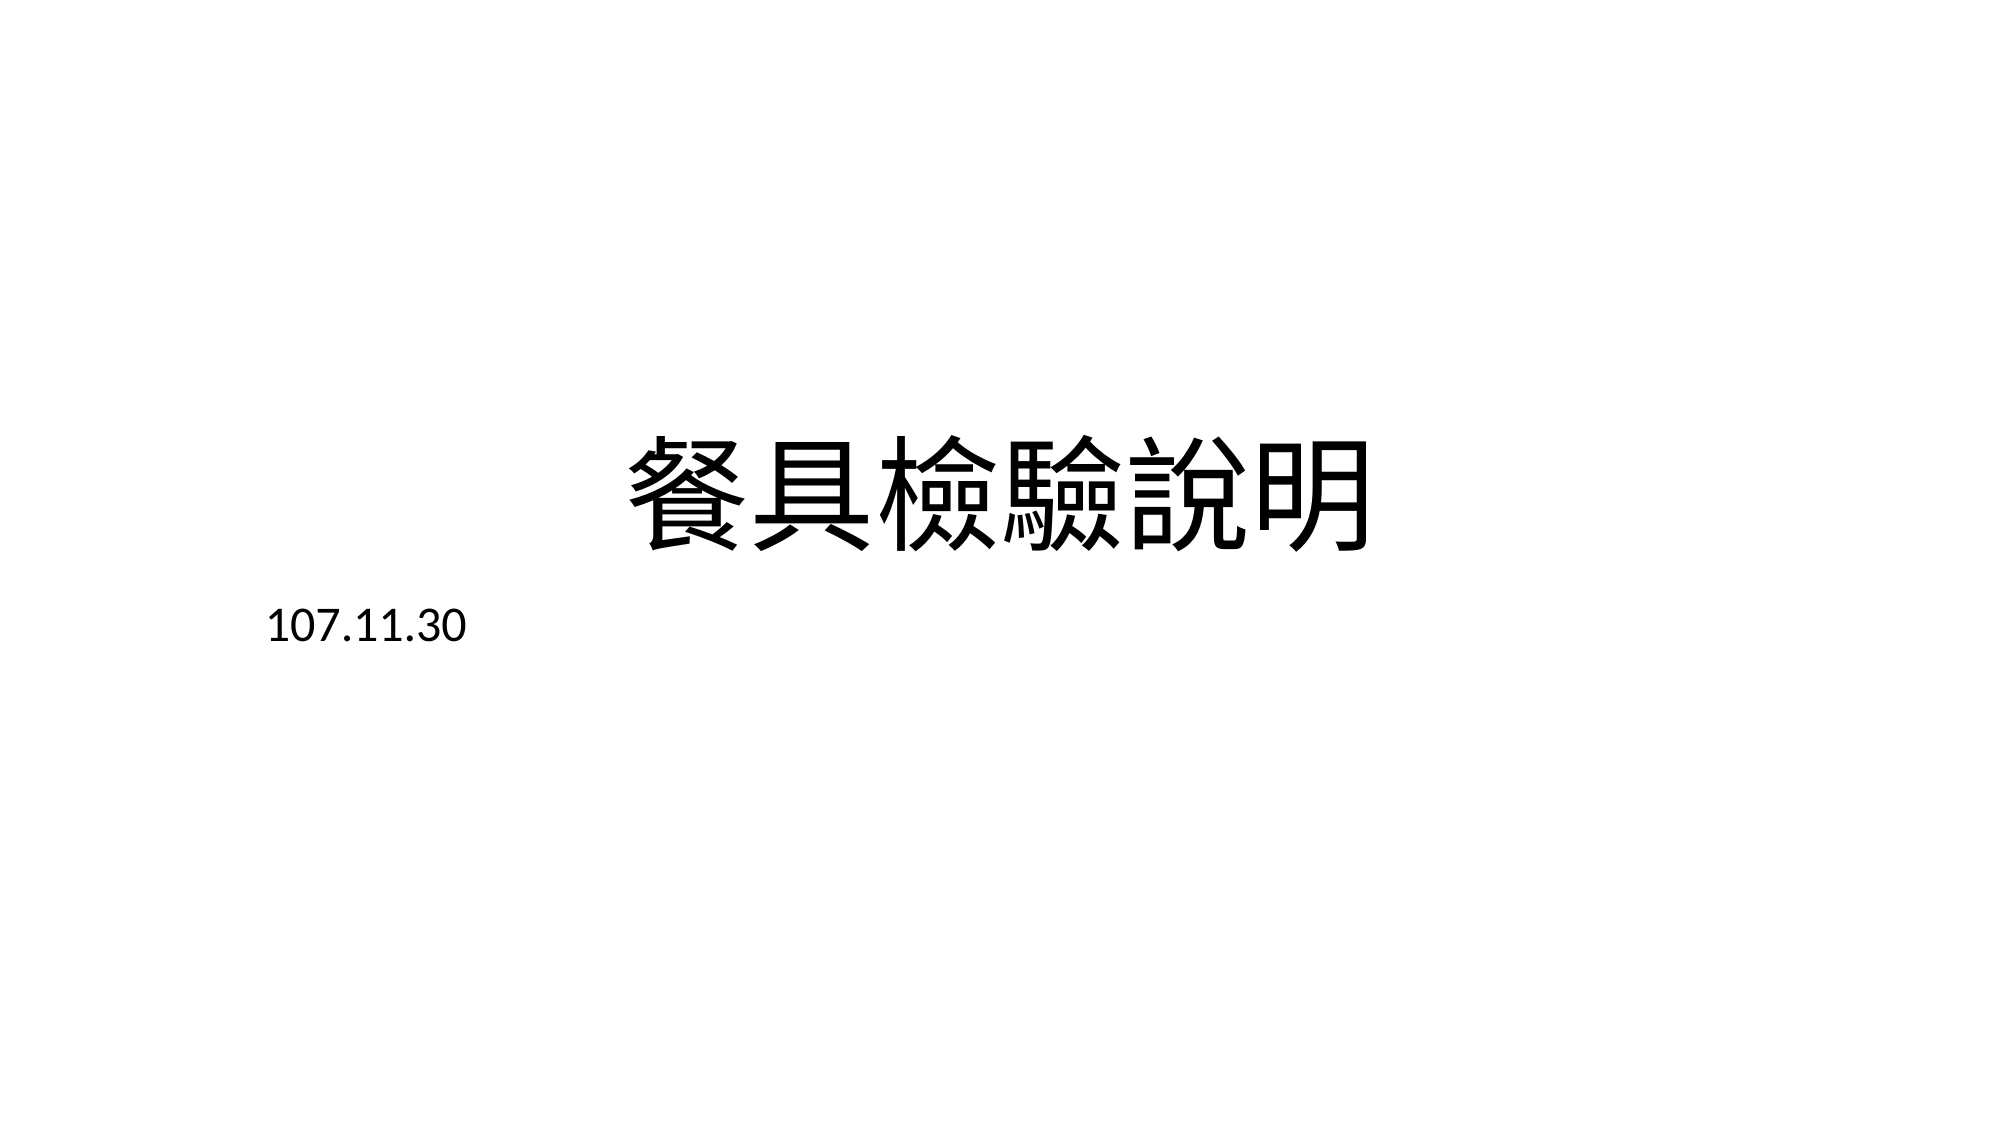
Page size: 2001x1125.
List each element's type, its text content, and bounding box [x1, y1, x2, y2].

subtitle 107.11.30 [249, 590, 1750, 863]
title 餐具檢驗說明 [249, 184, 1750, 576]
